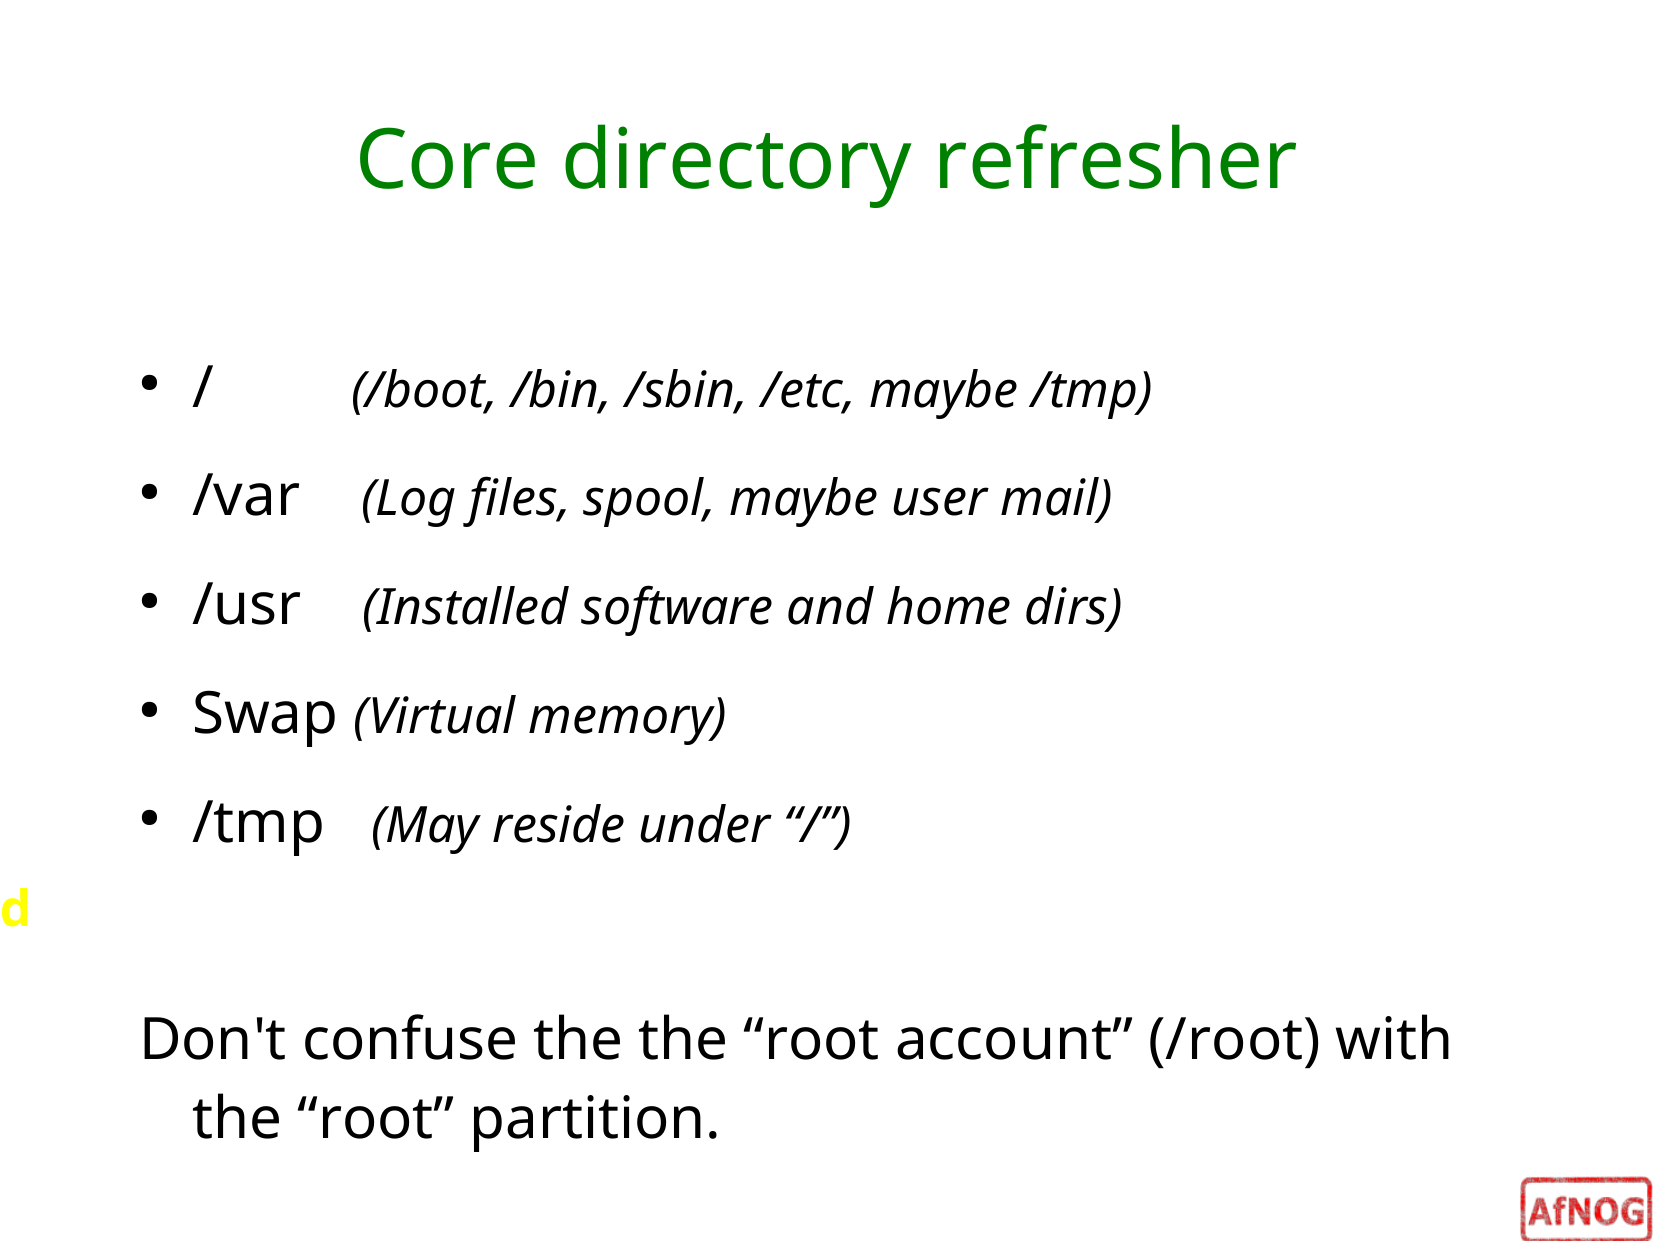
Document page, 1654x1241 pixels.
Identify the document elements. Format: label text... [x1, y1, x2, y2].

text_box d [0, 873, 1350, 1159]
list / (/boot, /bin, /sbin, /etc, maybe /tmp) /var (Log files, spool, maybe user mail) /usr (Installed software and home dirs) Swap (Virtual memory) /tmp (May reside under “/”) Don't confuse the the “root account” (/root) with the “root” partition. [121, 344, 1533, 1127]
picture [1519, 1175, 1654, 1241]
title Core directory refresher [121, 73, 1533, 241]
